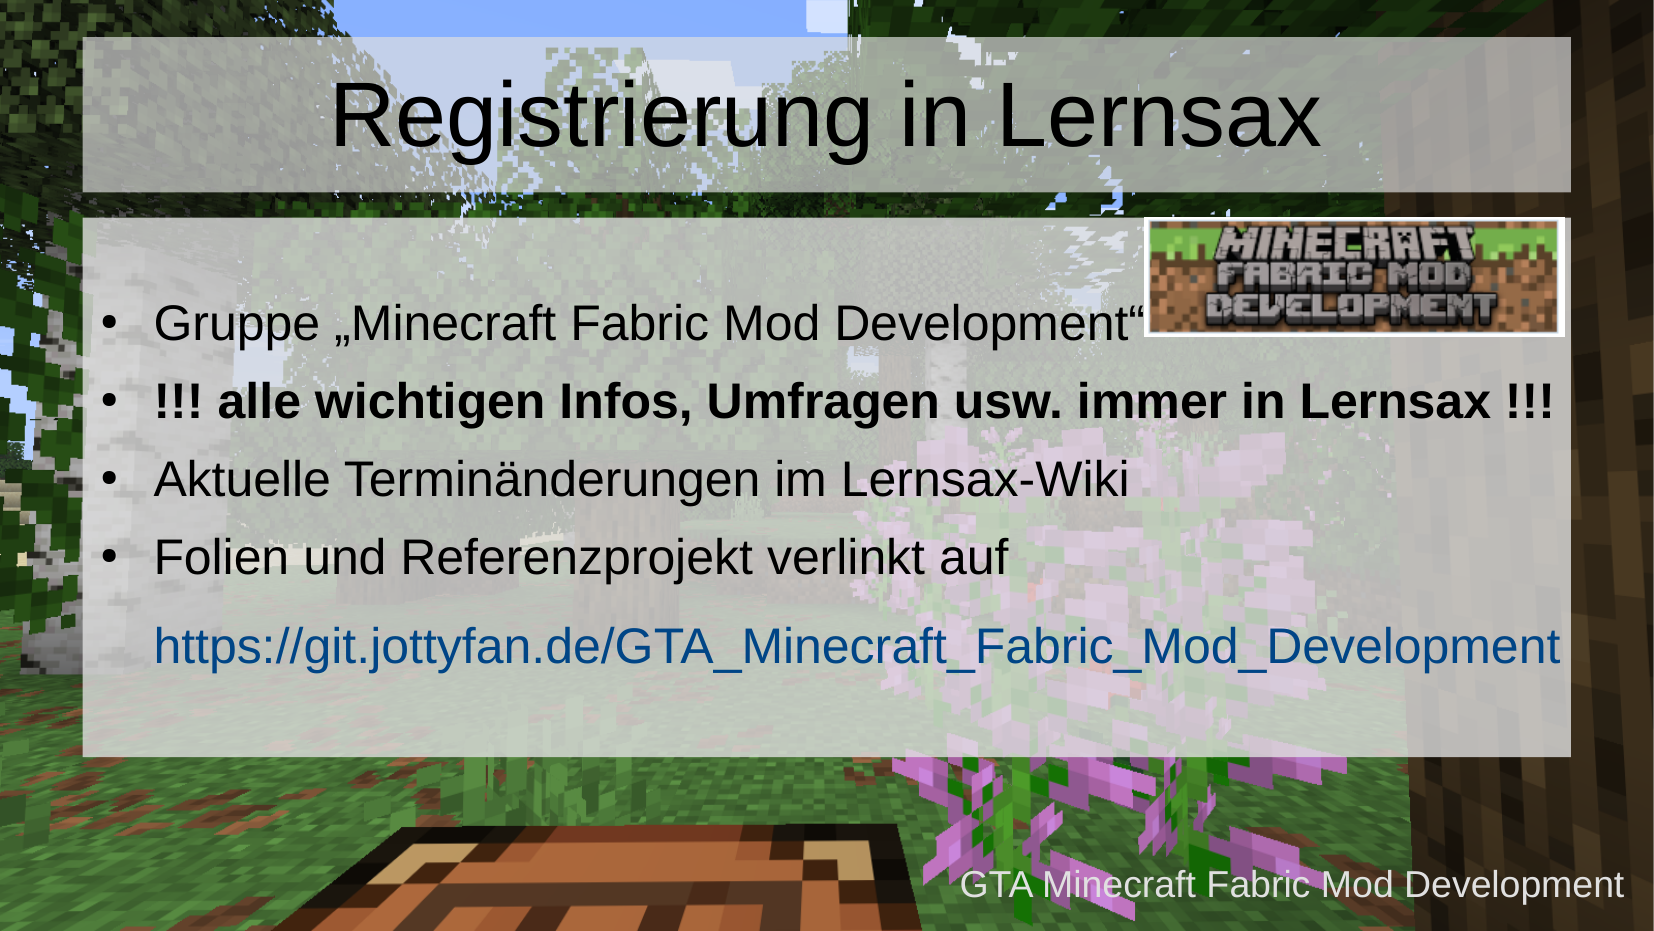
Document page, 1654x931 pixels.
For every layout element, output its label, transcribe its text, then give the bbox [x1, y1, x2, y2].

picture [0, 0, 1654, 931]
list Gruppe „Minecraft Fabric Mod Development“ !!! alle wichtigen Infos, Umfragen usw. immer in Lernsax !!! Aktuelle Terminänderungen im Lernsax-Wiki Folien und Referenzprojekt verlinkt auf https://git.jottyfan.de/GTA_Minecraft_Fabric_Mod_Development [82, 217, 1571, 758]
title Registrierung in Lernsax [82, 37, 1571, 193]
